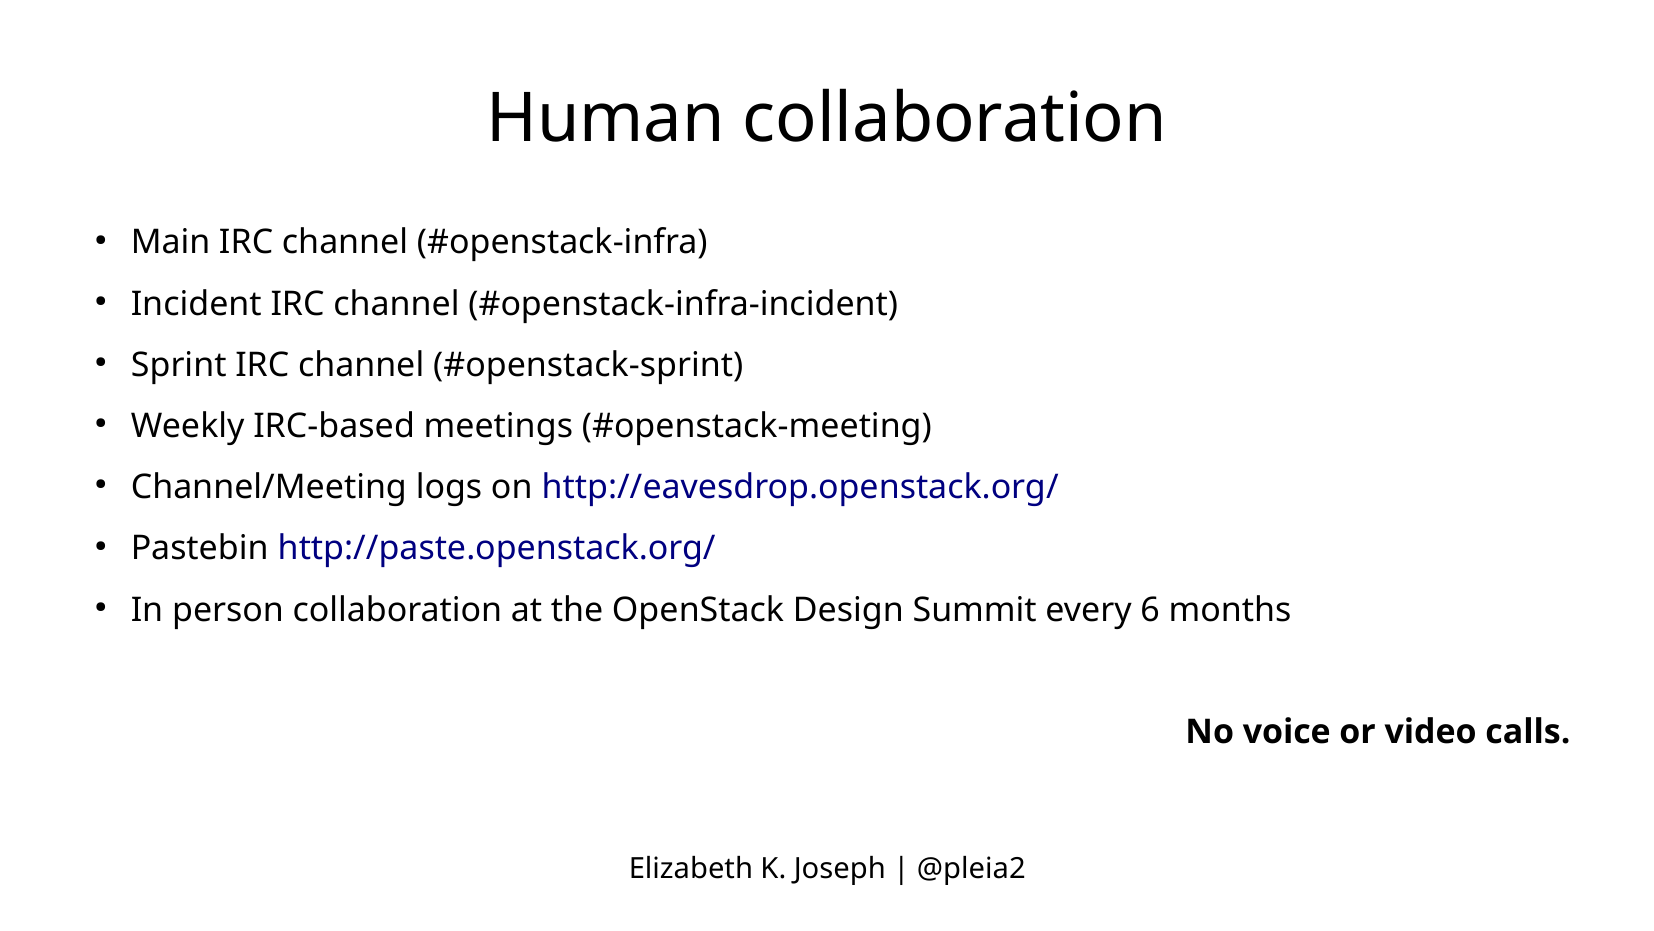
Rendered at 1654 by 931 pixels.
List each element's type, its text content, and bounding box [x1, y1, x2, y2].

list Main IRC channel (#openstack-infra) Incident IRC channel (#openstack-infra-incident) Sprint IRC channel (#openstack-sprint) Weekly IRC-based meetings (#openstack-meeting) Channel/Meeting logs on http://eavesdrop.openstack.org/ Pastebin http://paste.openstack.org/ In person collaboration at the OpenStack Design Summit every 6 months No voice or video calls. [82, 217, 1571, 758]
title Human collaboration [82, 37, 1571, 193]
